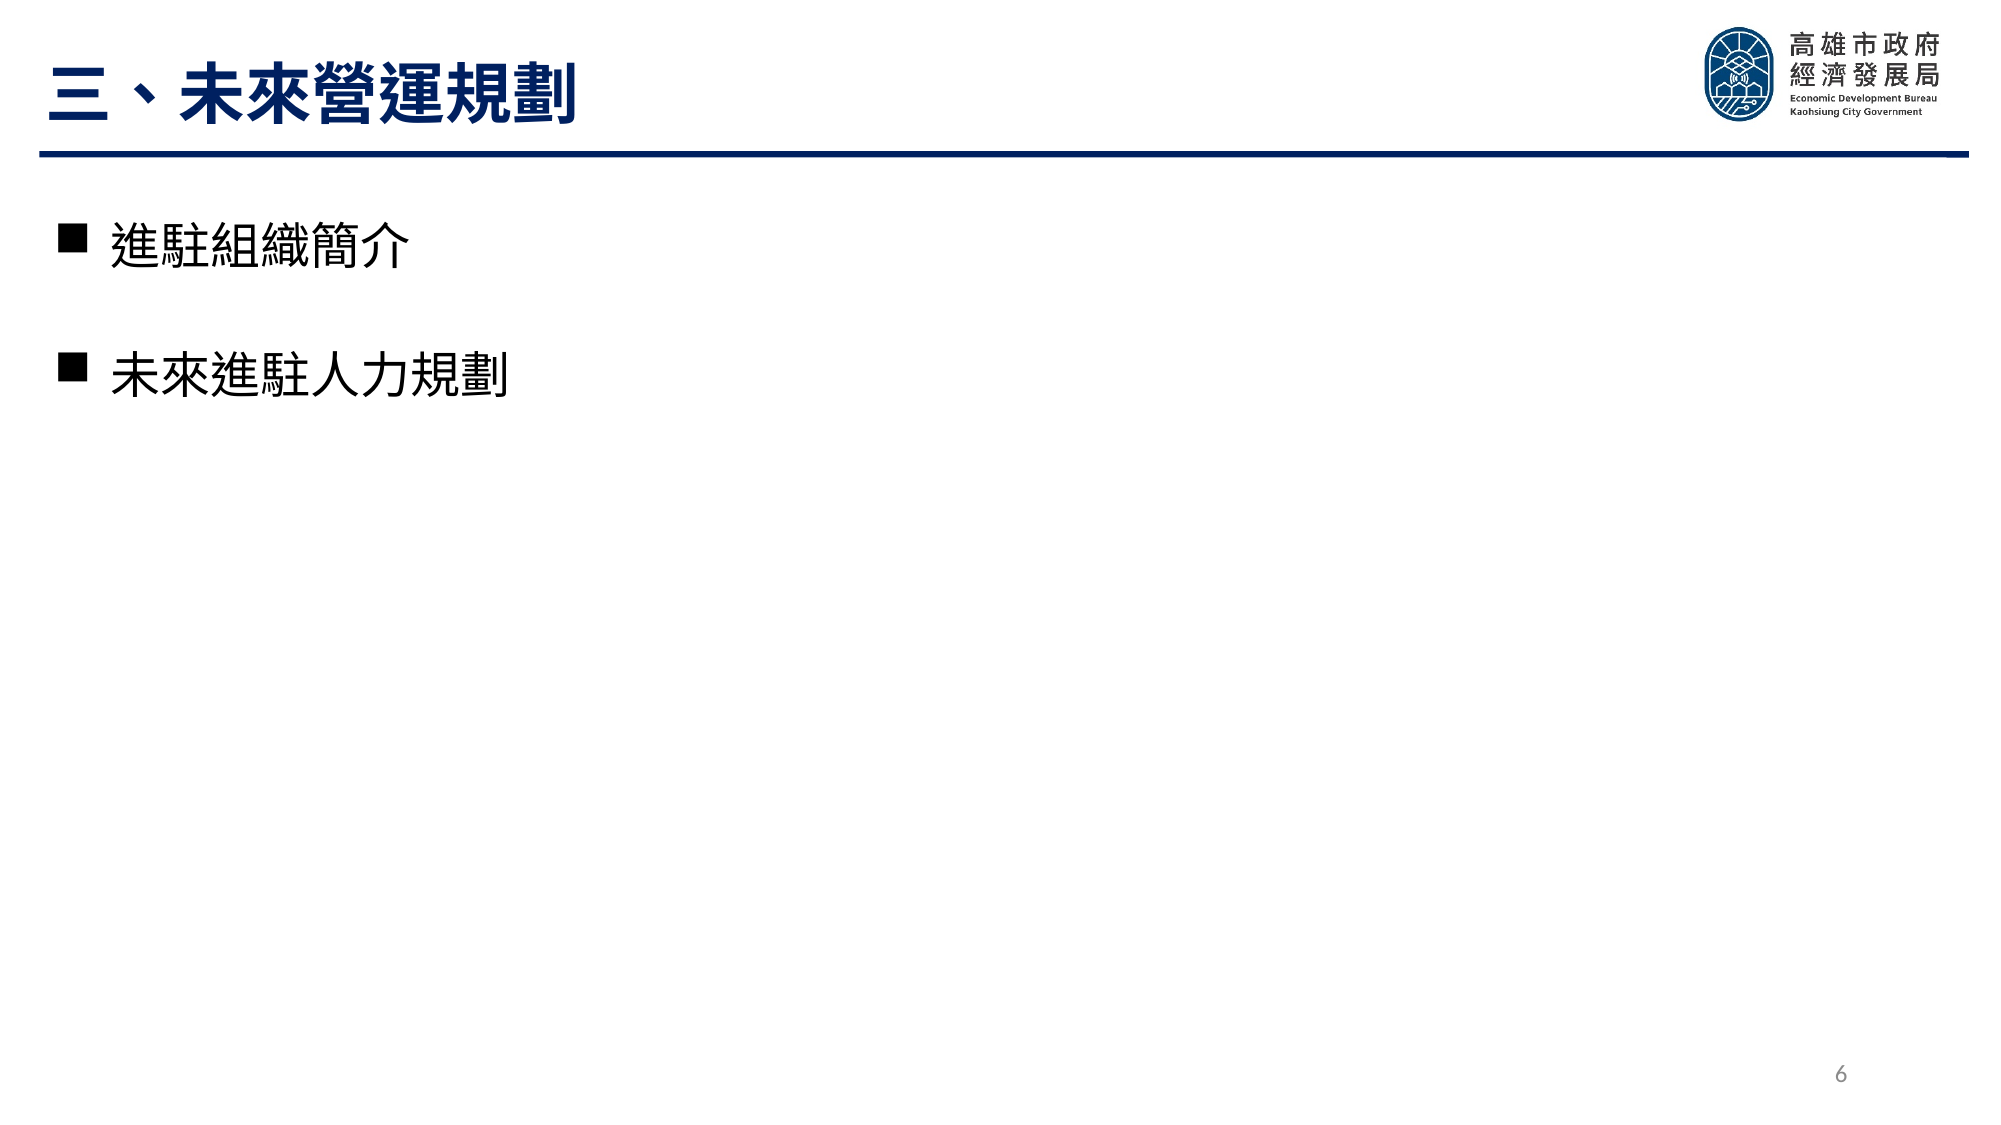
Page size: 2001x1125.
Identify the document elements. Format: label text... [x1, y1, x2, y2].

text_box 三、未來營運規劃 [1691, 16, 1978, 168]
picture [1662, 7, 1969, 148]
slide_number <編號> [1412, 1042, 1863, 1103]
text_box 進駐組織簡介 [39, 147, 1691, 276]
text_box 未來進駐人力規劃 [39, 276, 1691, 412]
text_box 三、未來營運規劃 [29, 16, 1662, 168]
